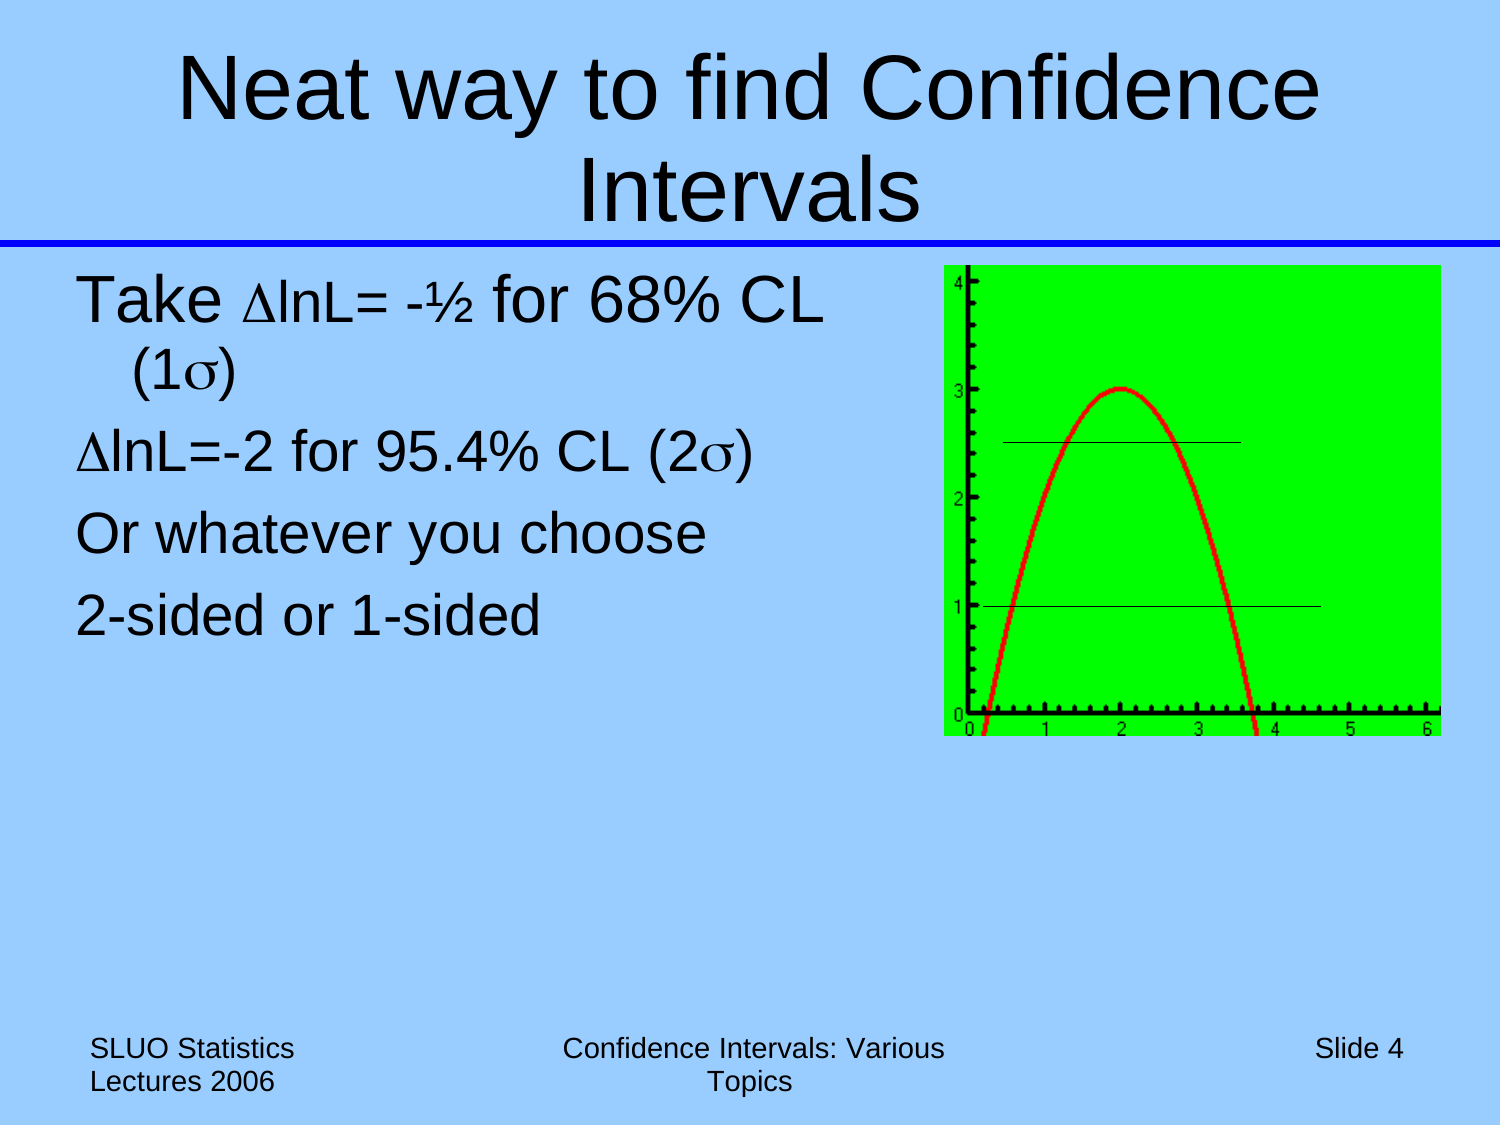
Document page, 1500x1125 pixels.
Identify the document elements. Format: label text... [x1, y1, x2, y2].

list Take lnL= -½ for 68% CL (1) lnL=-2 for 95.4% CL (2) Or whatever you choose 2-sided or 1-sided [75, 262, 827, 1006]
title Neat way to find Confidence Intervals [75, 36, 1426, 242]
picture [944, 265, 1441, 737]
